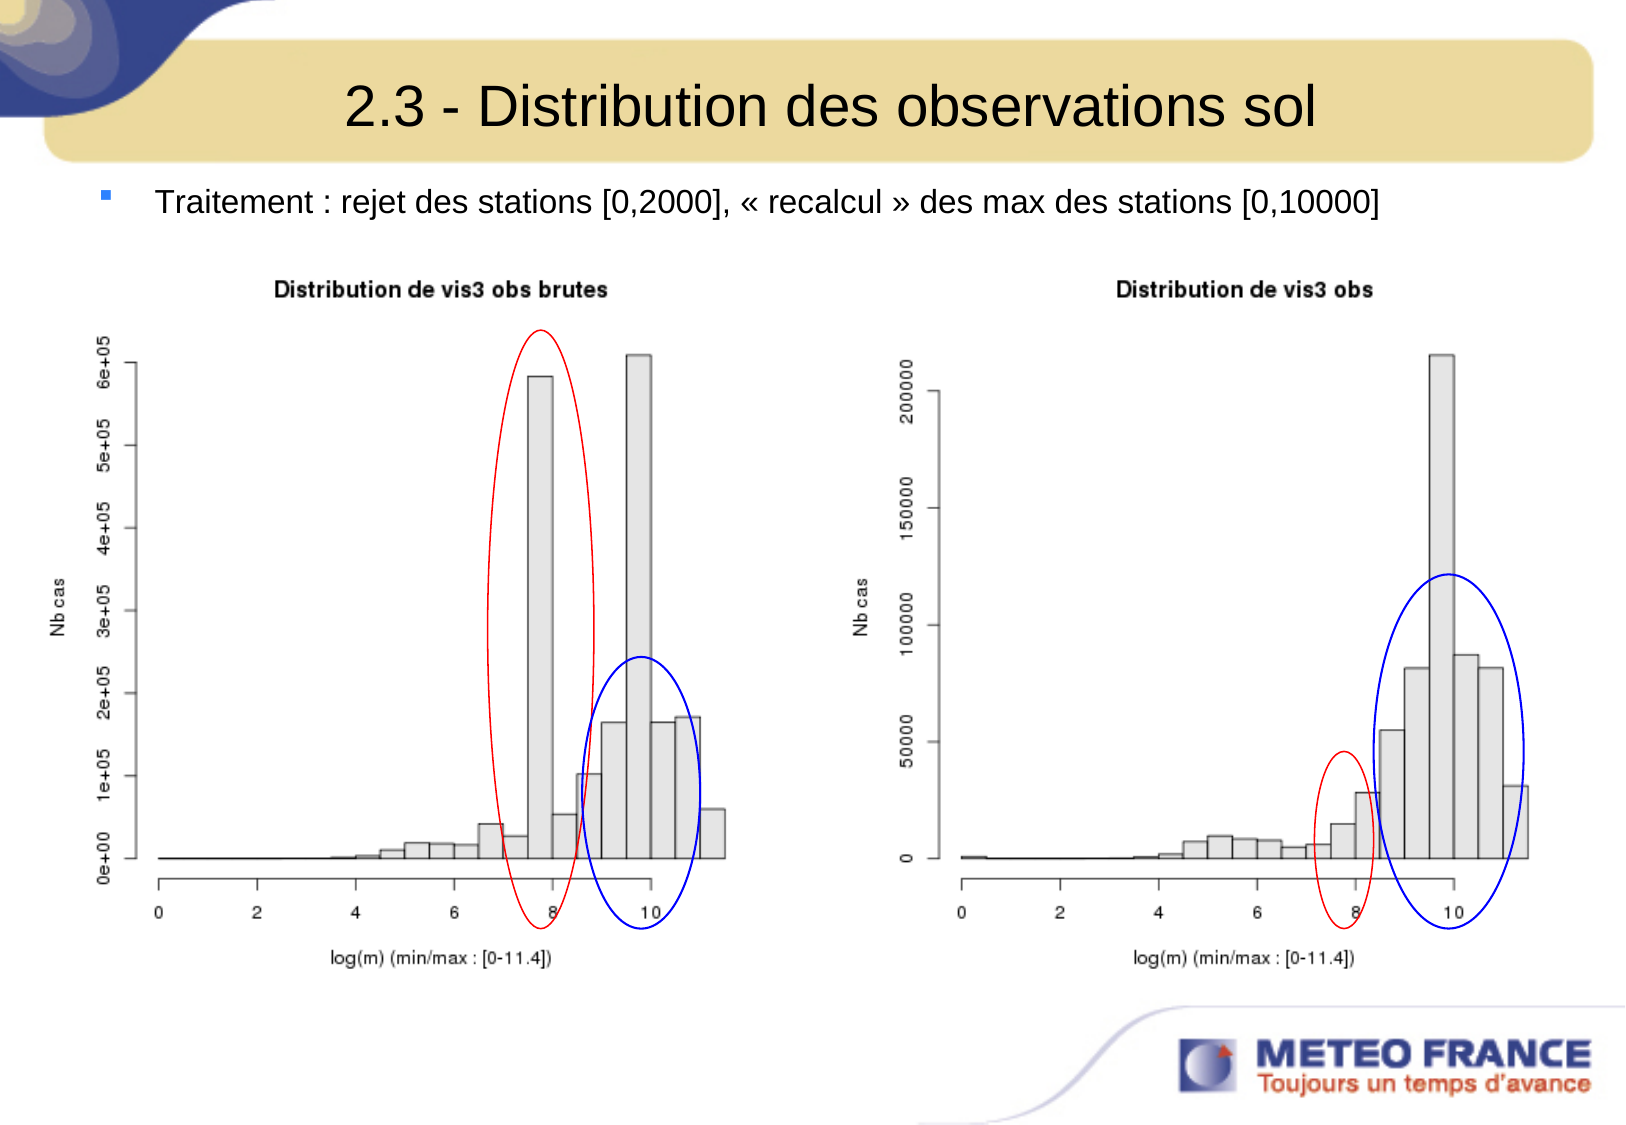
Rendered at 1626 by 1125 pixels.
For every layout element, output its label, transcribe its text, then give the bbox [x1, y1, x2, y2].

text_box Traitement : rejet des stations [0,2000], « recalcul » des max des stations [0,10000] [83, 172, 1542, 237]
title 2.3 - Distribution des observations sol [185, 45, 1479, 161]
picture [0, 0, 1626, 1125]
